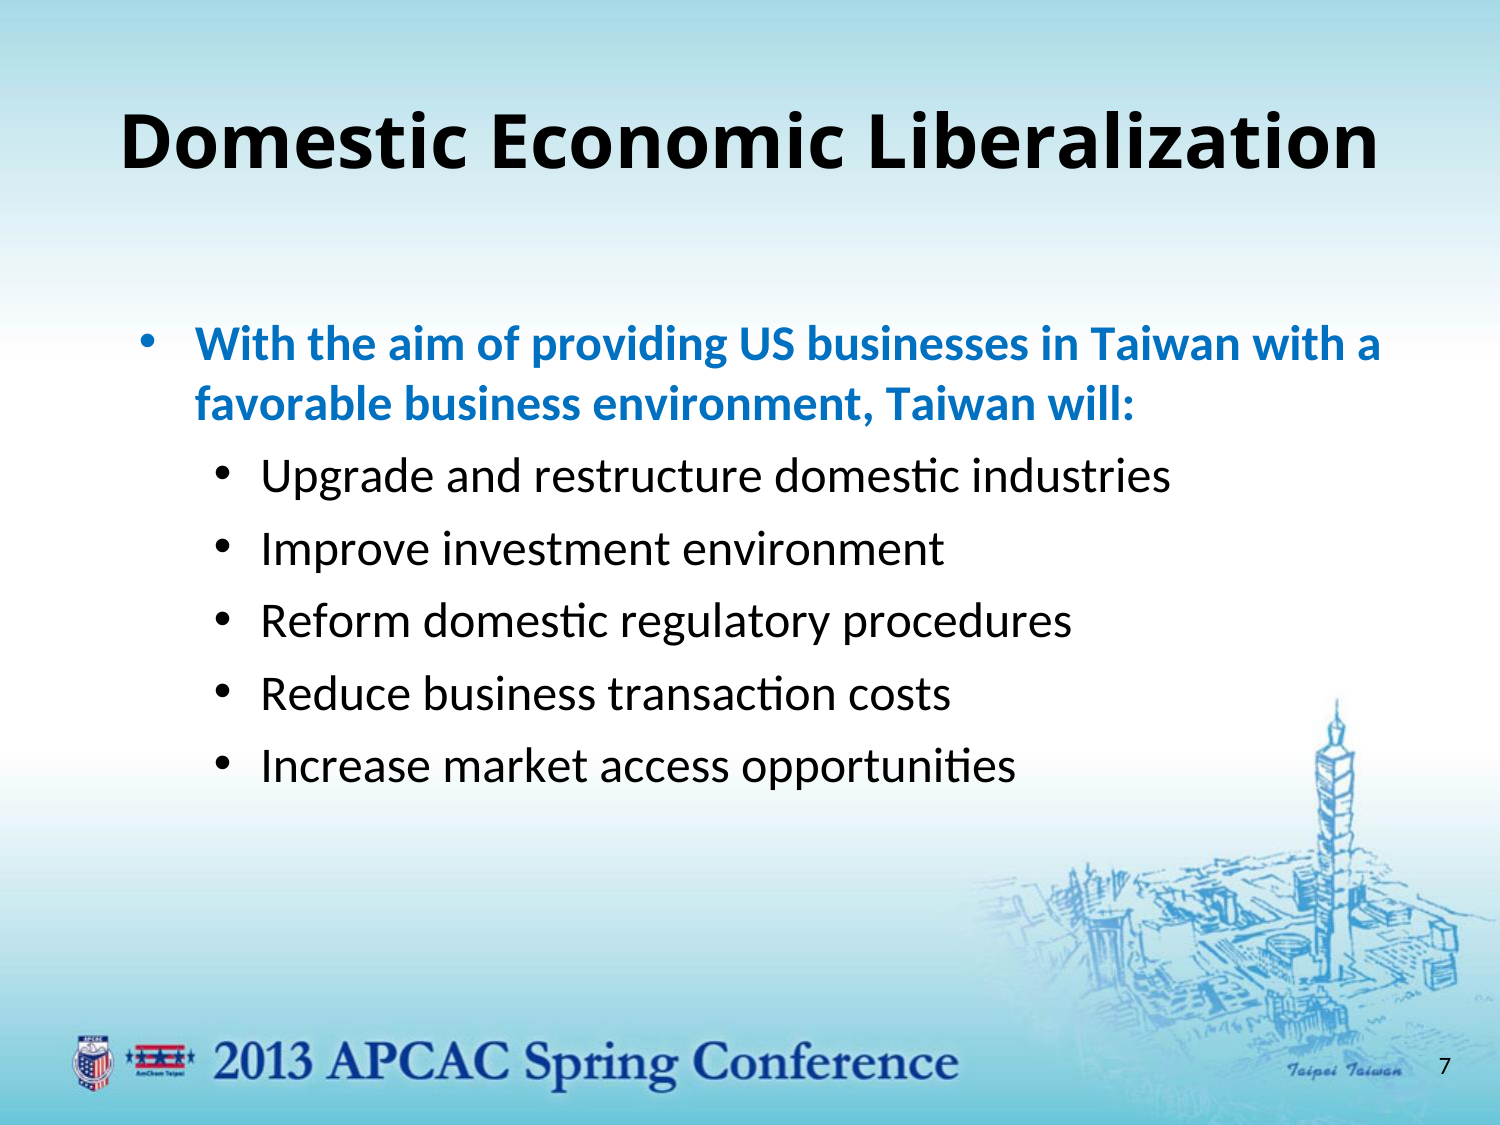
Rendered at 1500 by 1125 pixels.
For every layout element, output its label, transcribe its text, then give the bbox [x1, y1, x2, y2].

title Domestic Economic Liberalization [75, 45, 1426, 233]
picture [0, 0, 1500, 1125]
text_box With the aim of providing US businesses in Taiwan with a favorable business environment, Taiwan will: Upgrade and restructure domestic industries Improve investment environment Reform domestic regulatory procedures Reduce business transaction costs Increase market access opportunities [123, 302, 1447, 1010]
text_box <編號> [1116, 1034, 1467, 1095]
